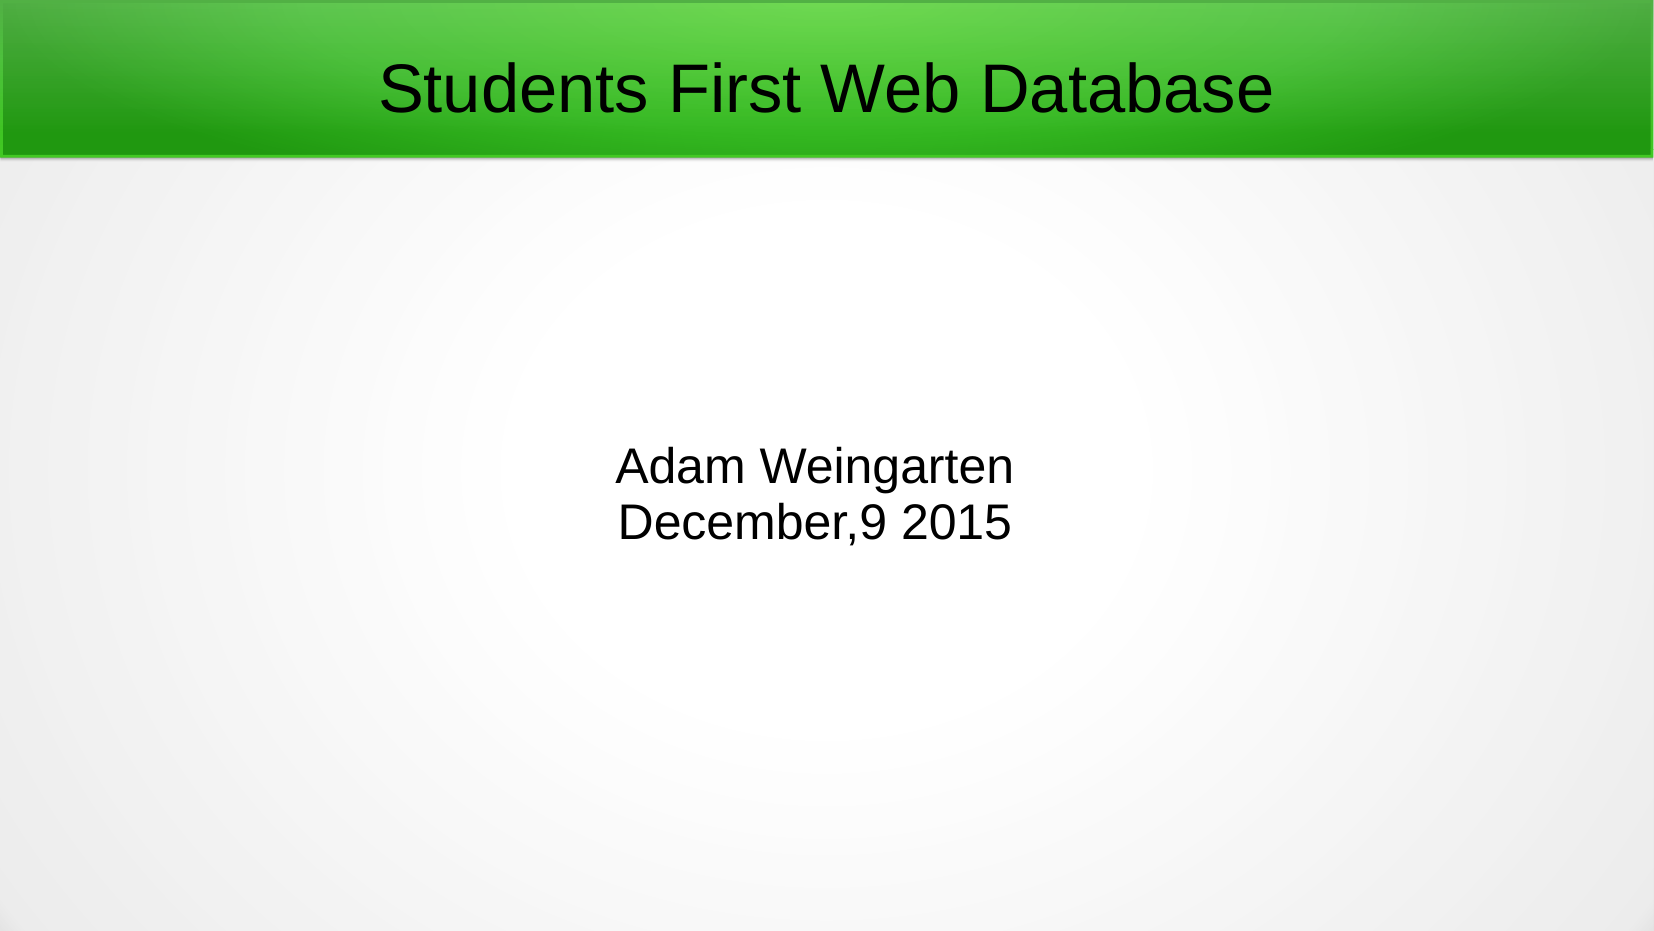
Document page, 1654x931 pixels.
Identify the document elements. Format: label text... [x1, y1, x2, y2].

subtitle Adam Weingarten December,9 2015 [70, 224, 1560, 764]
title Students First Web Database [82, 35, 1571, 142]
